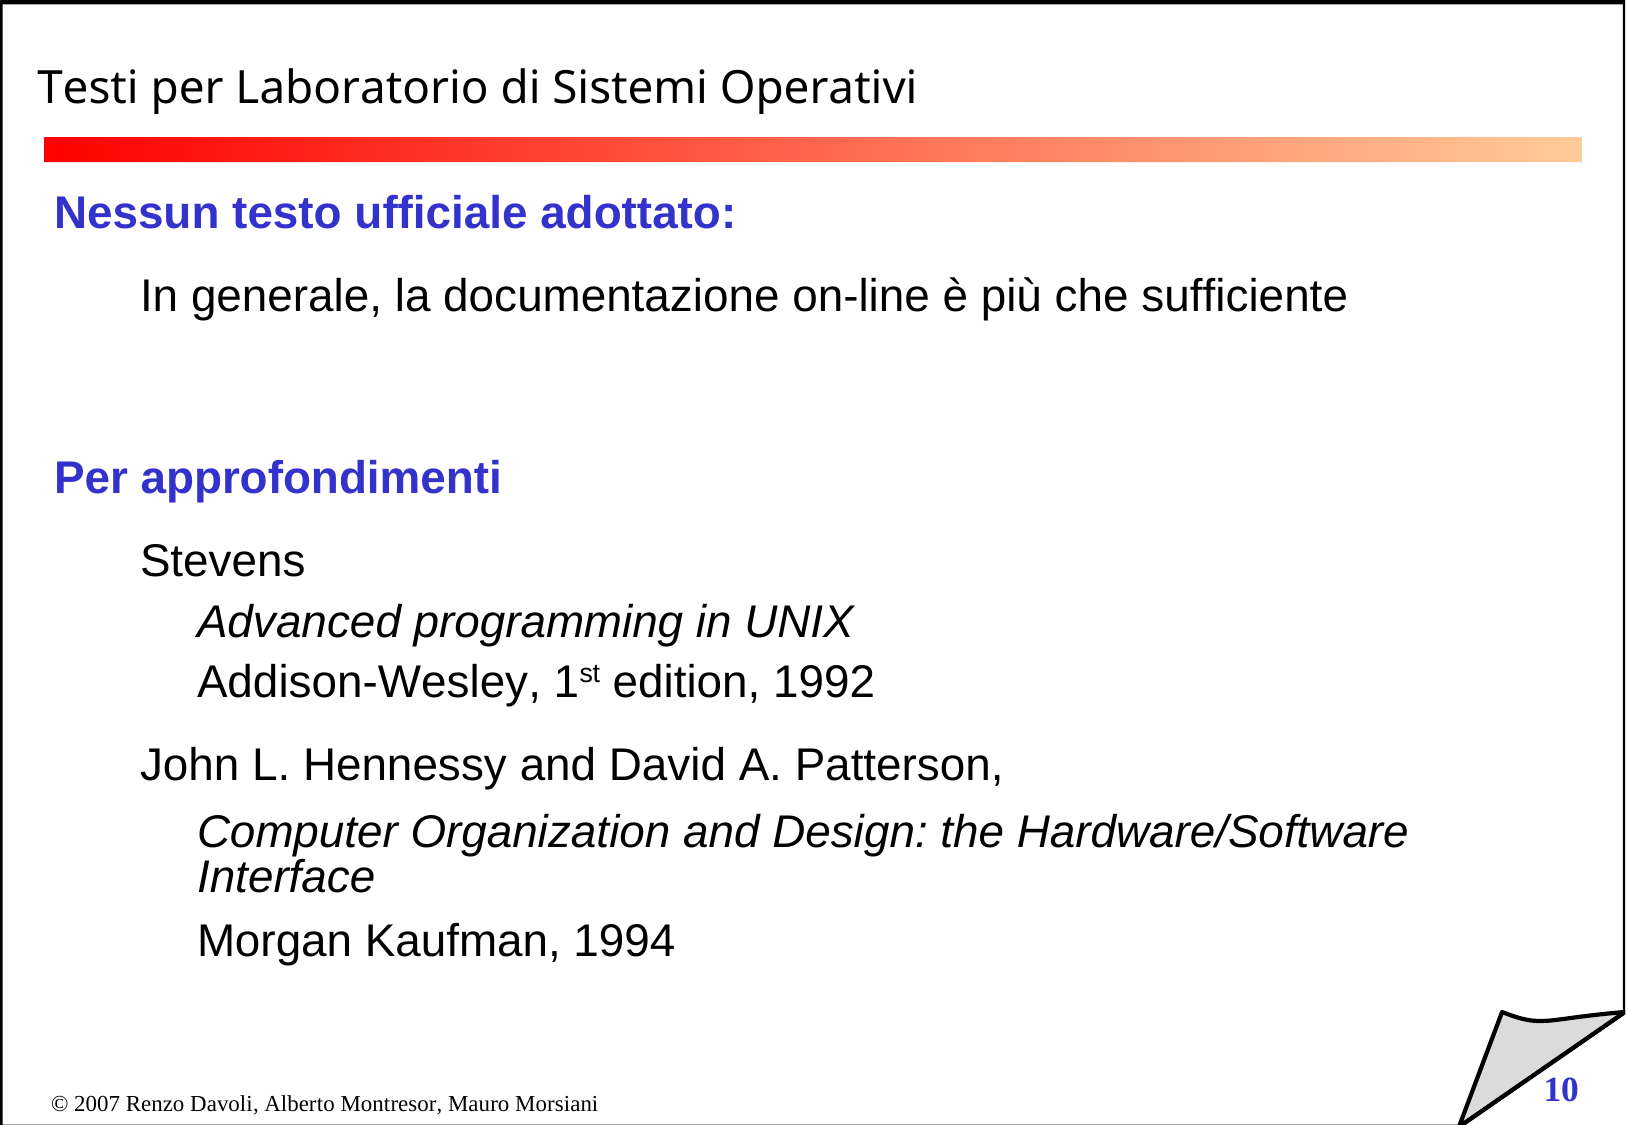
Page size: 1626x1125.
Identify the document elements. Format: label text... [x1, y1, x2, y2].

list Nessun testo ufficiale adottato: In generale, la documentazione on-line è più che sufficiente Per approfondimenti Stevens Advanced programming in UNIX Addison-Wesley, 1st edition, 1992 John L. Hennessy and David A. Patterson, Computer Organization and Design: the Hardware/Software Interface Morgan Kaufman, 1994 [54, 187, 1571, 1057]
title Testi per Laboratorio di Sistemi Operativi [37, 44, 1588, 131]
